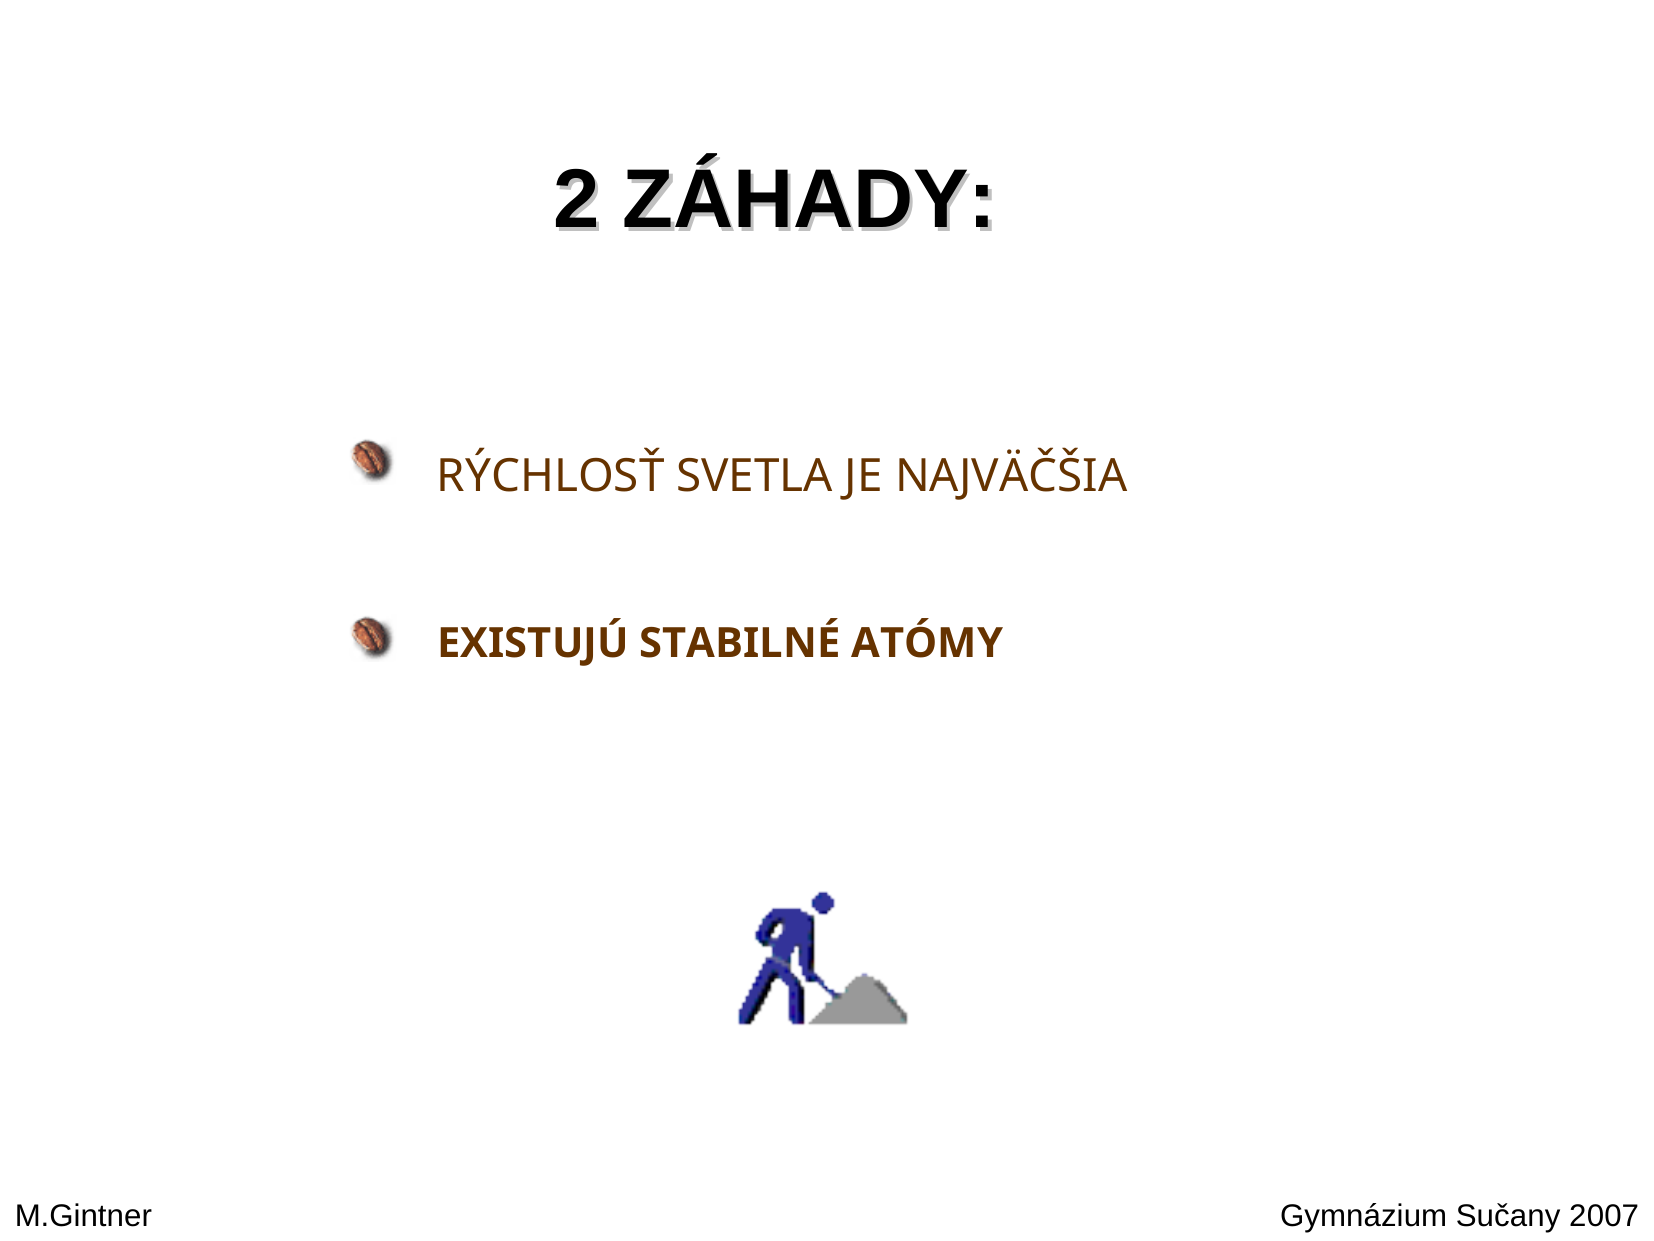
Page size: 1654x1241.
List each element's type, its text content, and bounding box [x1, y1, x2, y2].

text_box M.Gintner [0, 1190, 168, 1241]
text_box 2 ZÁHADY: [526, 133, 1024, 265]
picture [713, 880, 932, 1042]
text_box Gymnázium Sučany 2007 [1265, 1190, 1654, 1241]
text_box RÝCHLOSŤ SVETLA JE NAJVÄČŠIA [410, 423, 1270, 526]
text_box EXISTUJÚ STABILNÉ ATÓMY [410, 593, 1103, 690]
picture [349, 614, 397, 662]
picture [349, 437, 397, 485]
